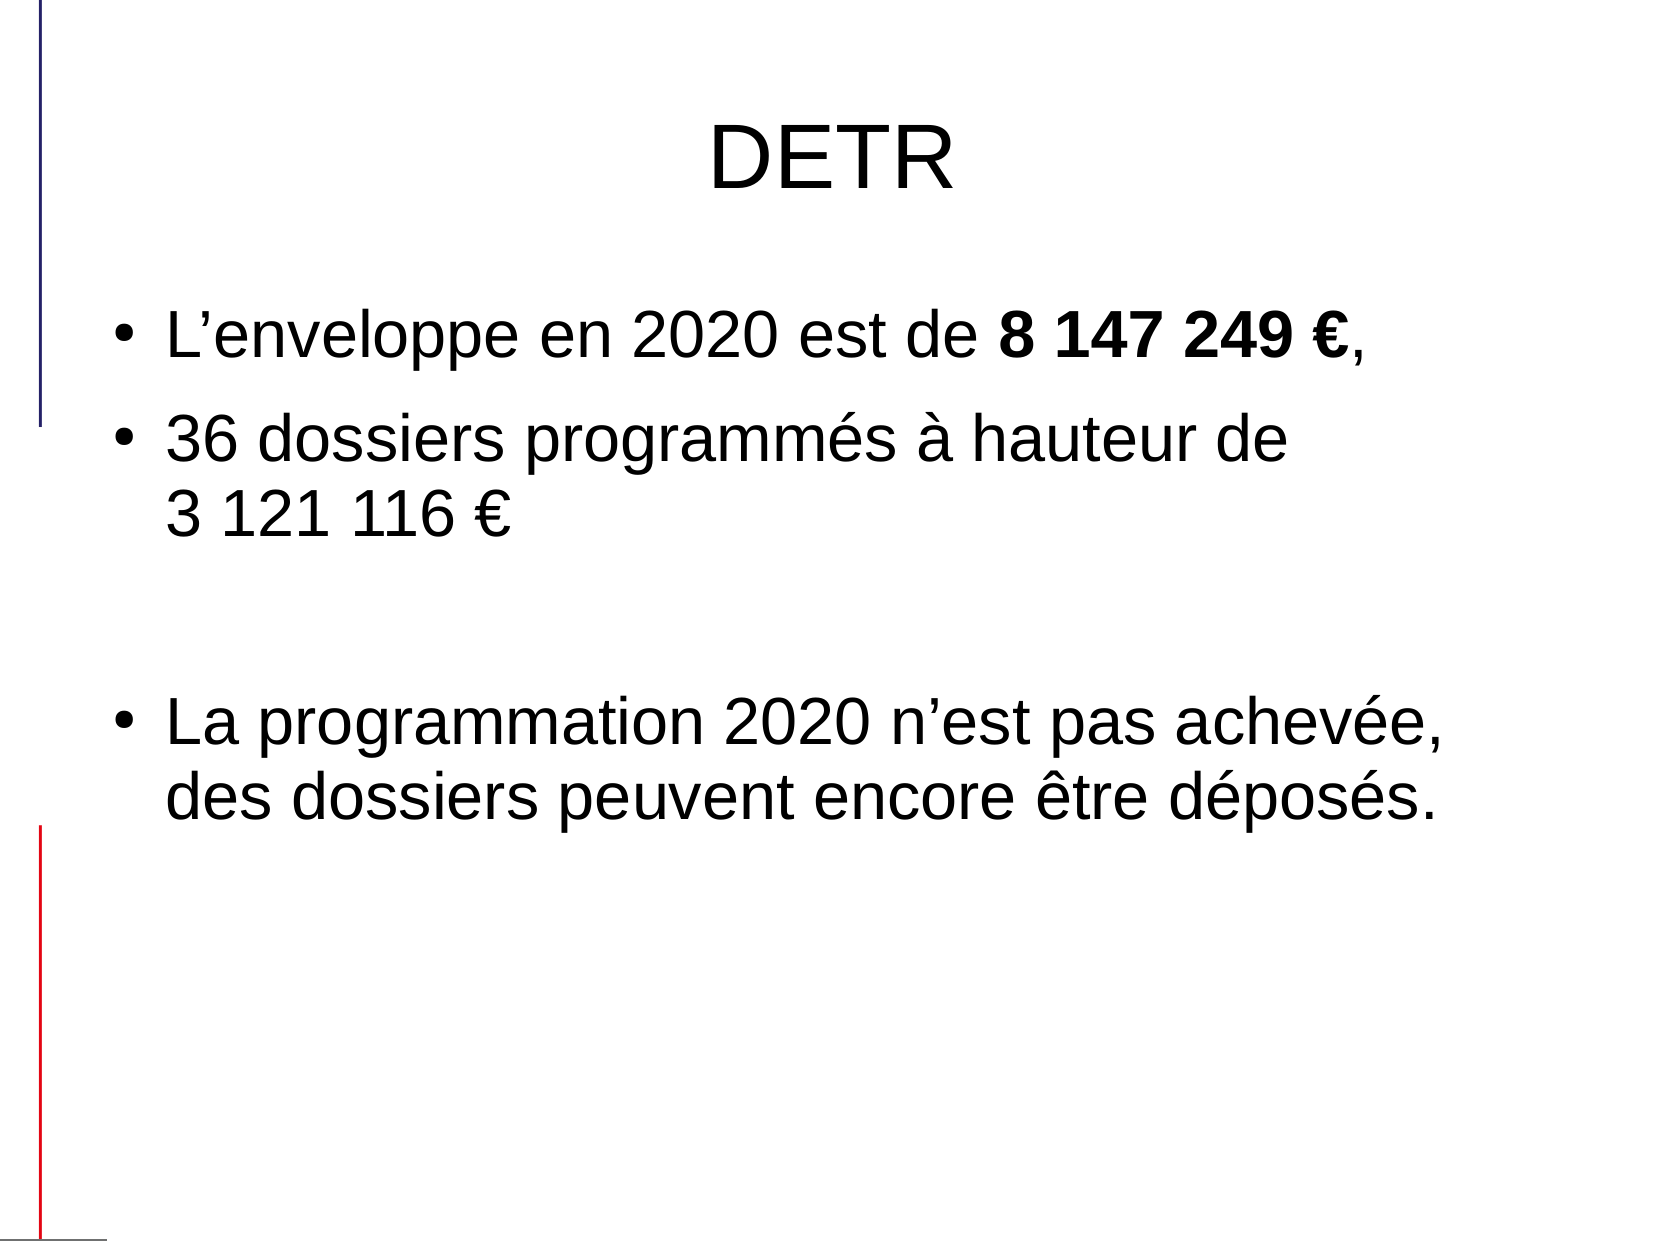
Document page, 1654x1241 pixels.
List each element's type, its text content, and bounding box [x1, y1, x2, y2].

list L’enveloppe en 2020 est de 8 147 249 €, 36 dossiers programmés à hauteur de 3 121 116 € La programmation 2020 n’est pas achevée, des dossiers peuvent encore être déposés. [107, 296, 1560, 1016]
picture [0, 0, 107, 1241]
title DETR [107, 52, 1560, 260]
